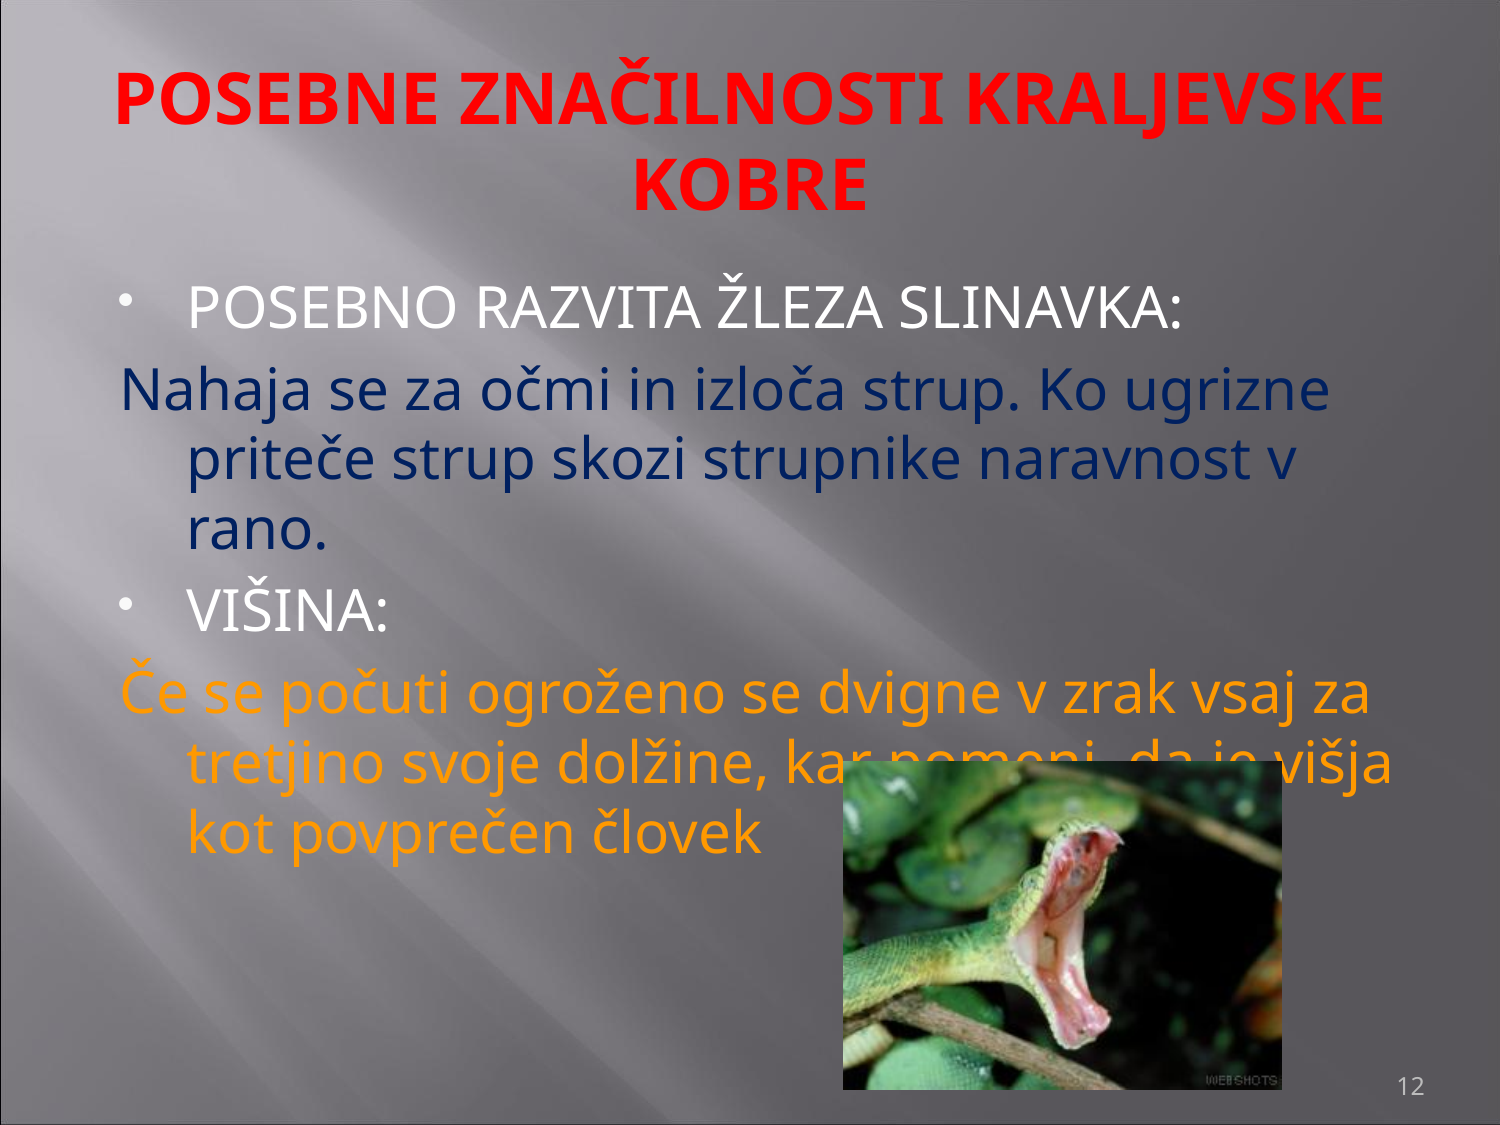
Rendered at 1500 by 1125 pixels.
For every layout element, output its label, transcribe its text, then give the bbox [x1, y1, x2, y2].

title POSEBNE ZNAČILNOSTI KRALJEVSKE KOBRE [75, 45, 1425, 233]
list POSEBNO RAZVITA ŽLEZA SLINAVKA: Nahaja se za očmi in izloča strup. Ko ugrizne priteče strup skozi strupnike naravnost v rano. VIŠINA: Če se počuti ogroženo se dvigne v zrak vsaj za tretjino svoje dolžine, kar pomeni, da je višja kot povprečen človek [82, 262, 1425, 821]
slide_number <number> [1299, 1052, 1425, 1113]
picture [0, 0, 1500, 1125]
